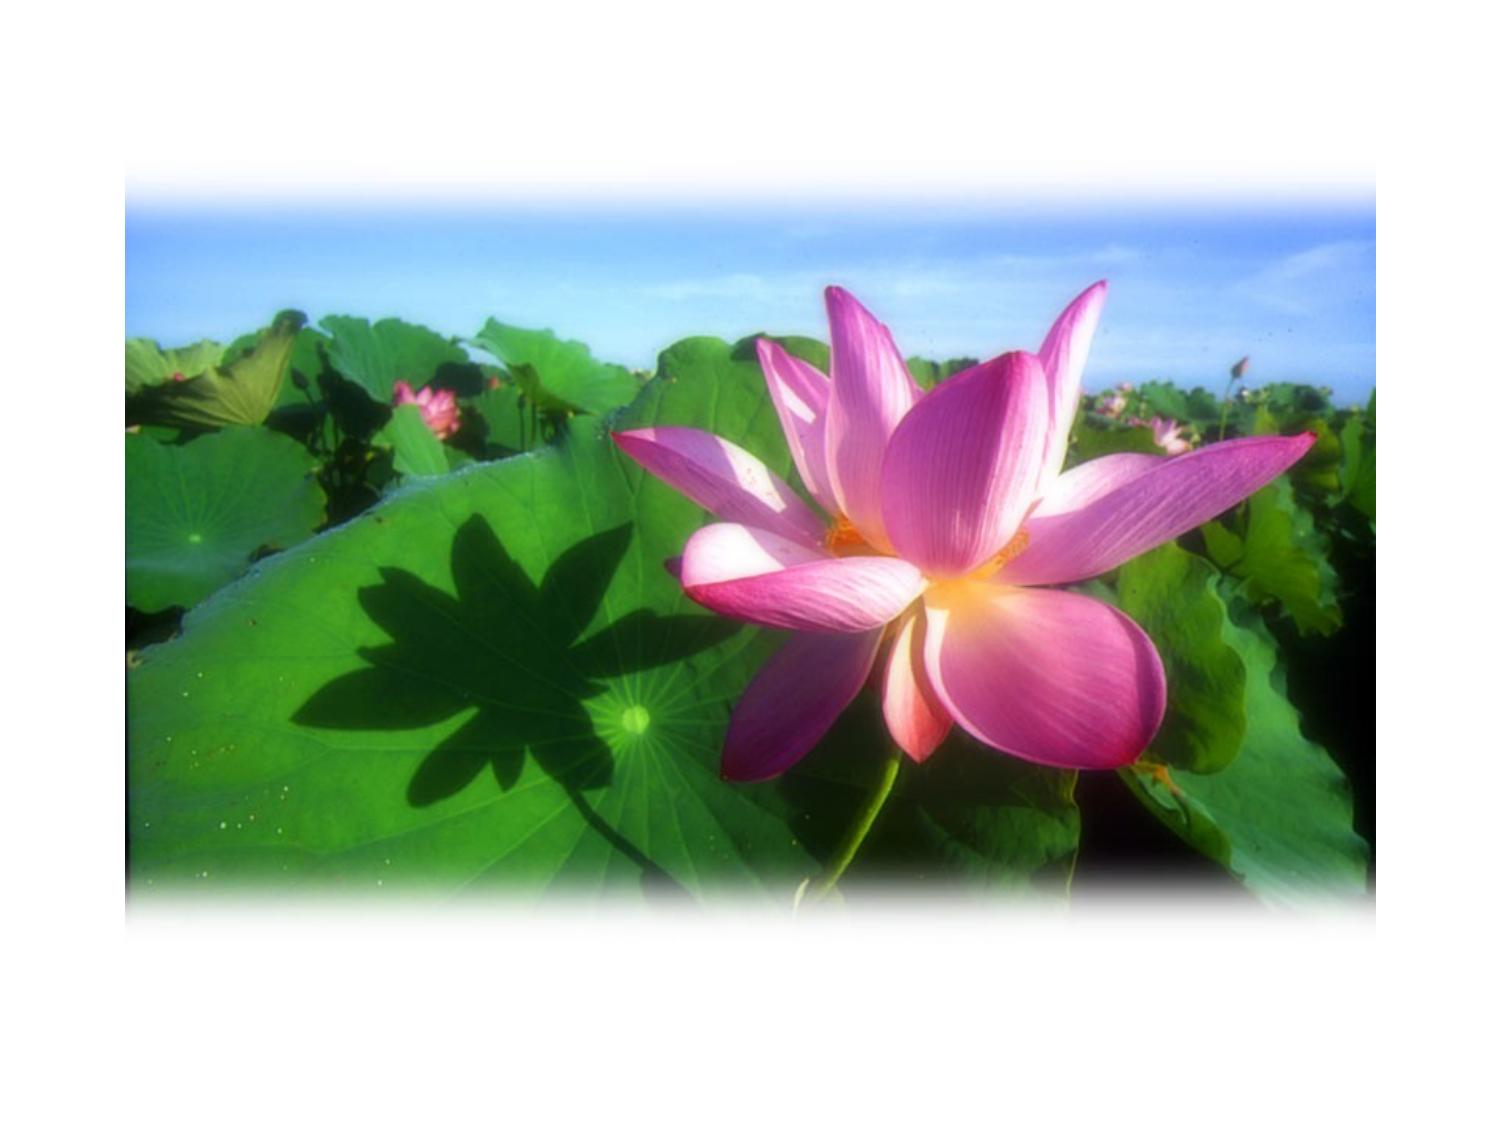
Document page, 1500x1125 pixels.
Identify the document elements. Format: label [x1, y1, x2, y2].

picture [125, 93, 1376, 1032]
